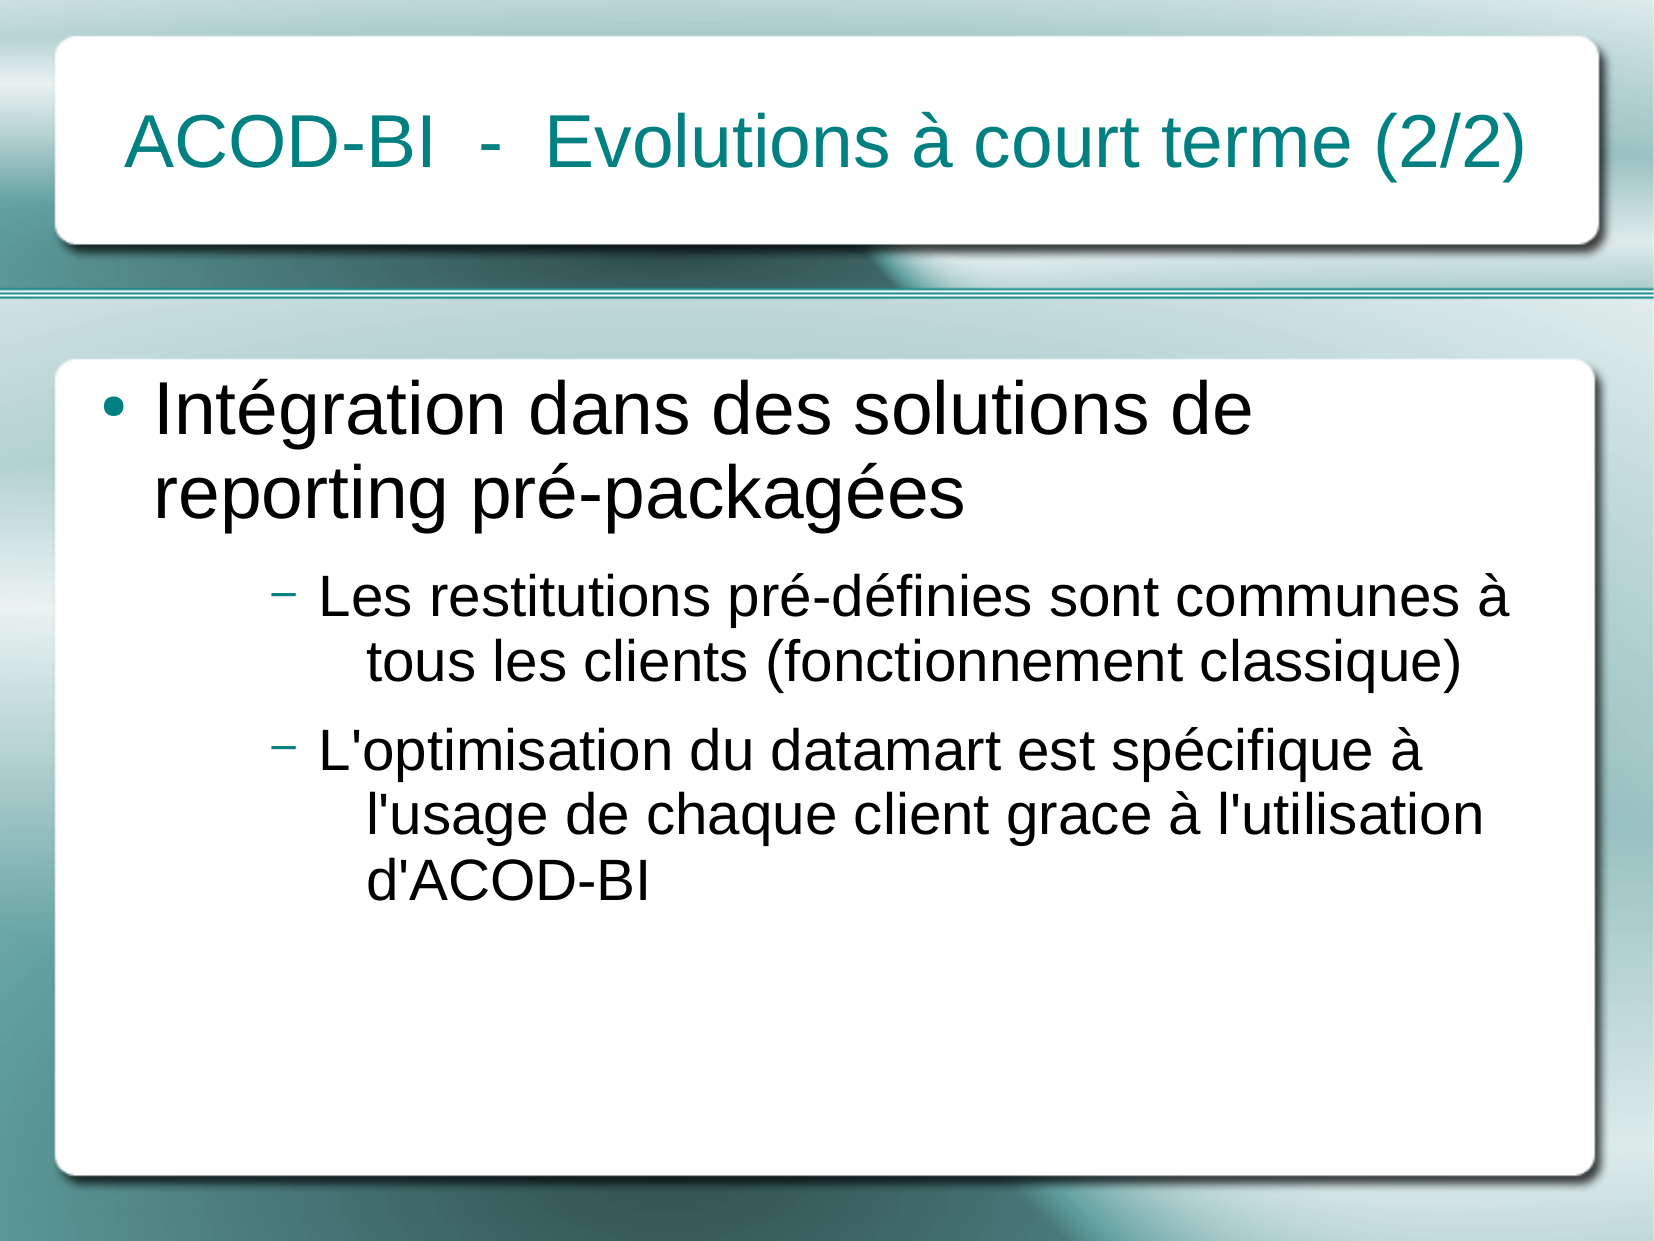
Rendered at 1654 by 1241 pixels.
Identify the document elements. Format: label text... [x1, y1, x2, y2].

title ACOD-BI - Evolutions à court terme (2/2) [59, 37, 1595, 245]
list Intégration dans des solutions de reporting pré-packagées Les restitutions pré-définies sont communes à tous les clients (fonctionnement classique) L'optimisation du datamart est spécifique à l'usage de chaque client grace à l'utilisation d'ACOD-BI [82, 366, 1571, 1167]
picture [0, 0, 1654, 1241]
